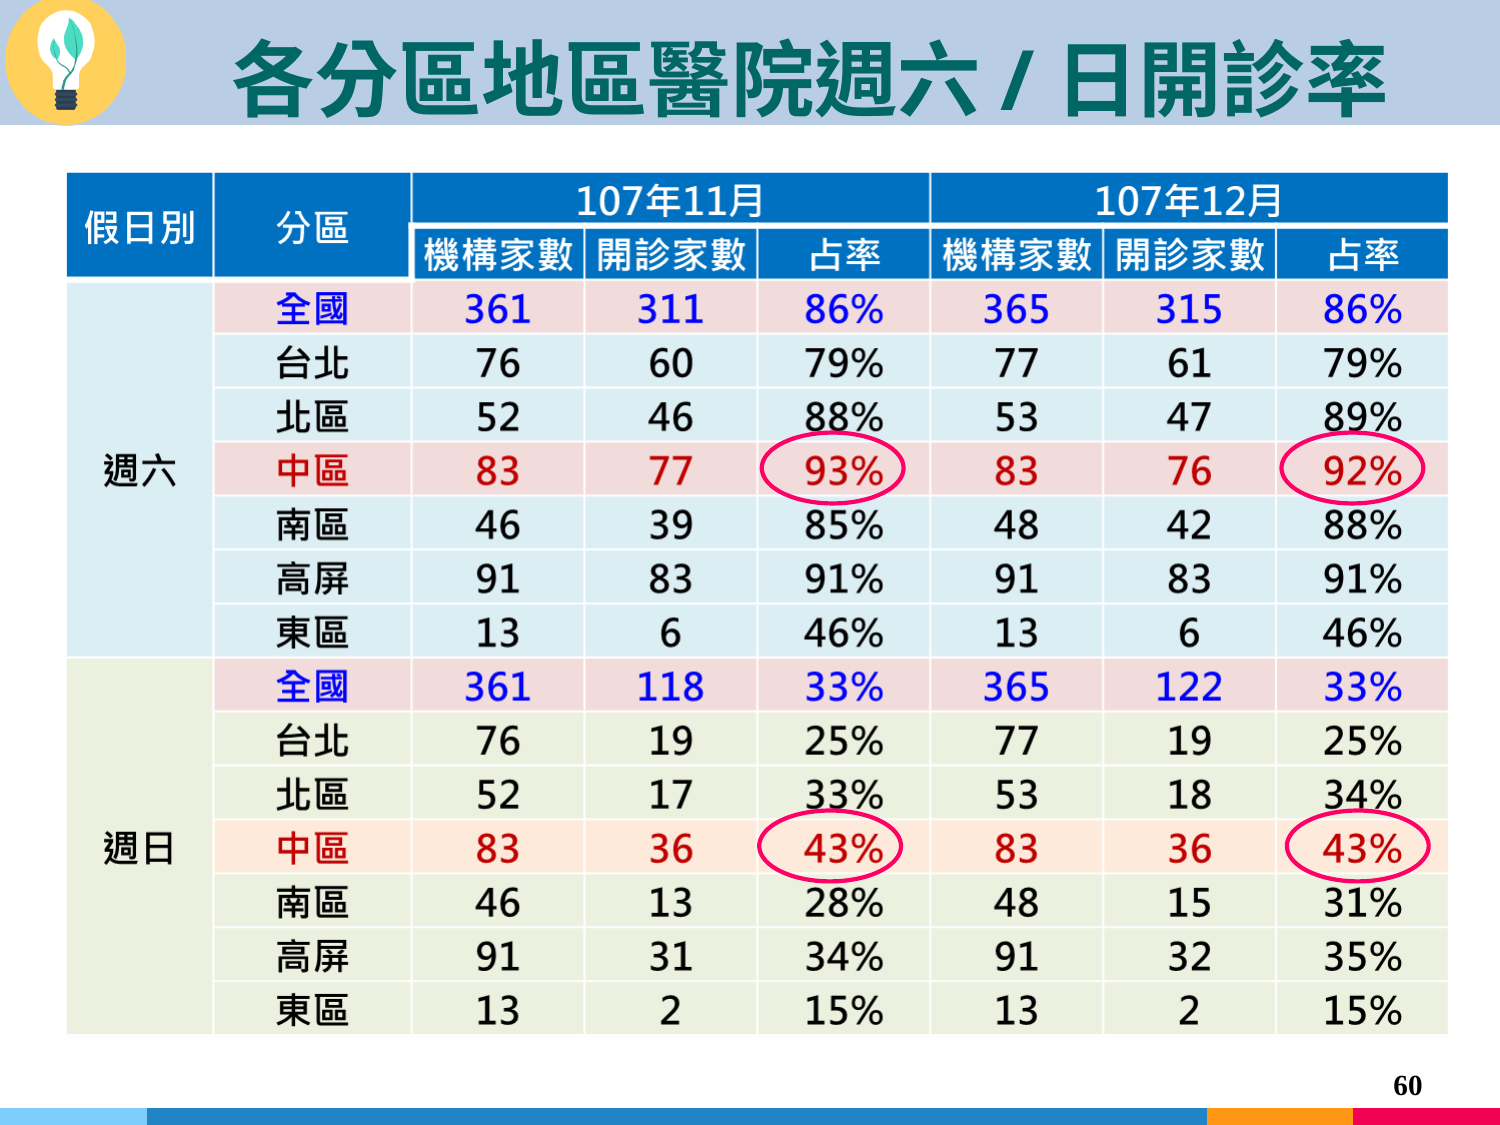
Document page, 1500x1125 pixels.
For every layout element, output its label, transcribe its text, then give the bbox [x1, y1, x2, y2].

picture [65, 165, 1449, 1057]
text_box 各分區地區醫院週六/日開診率 [172, 19, 1448, 136]
text_box <編號> [1378, 1051, 1469, 1120]
picture [5, 0, 126, 126]
